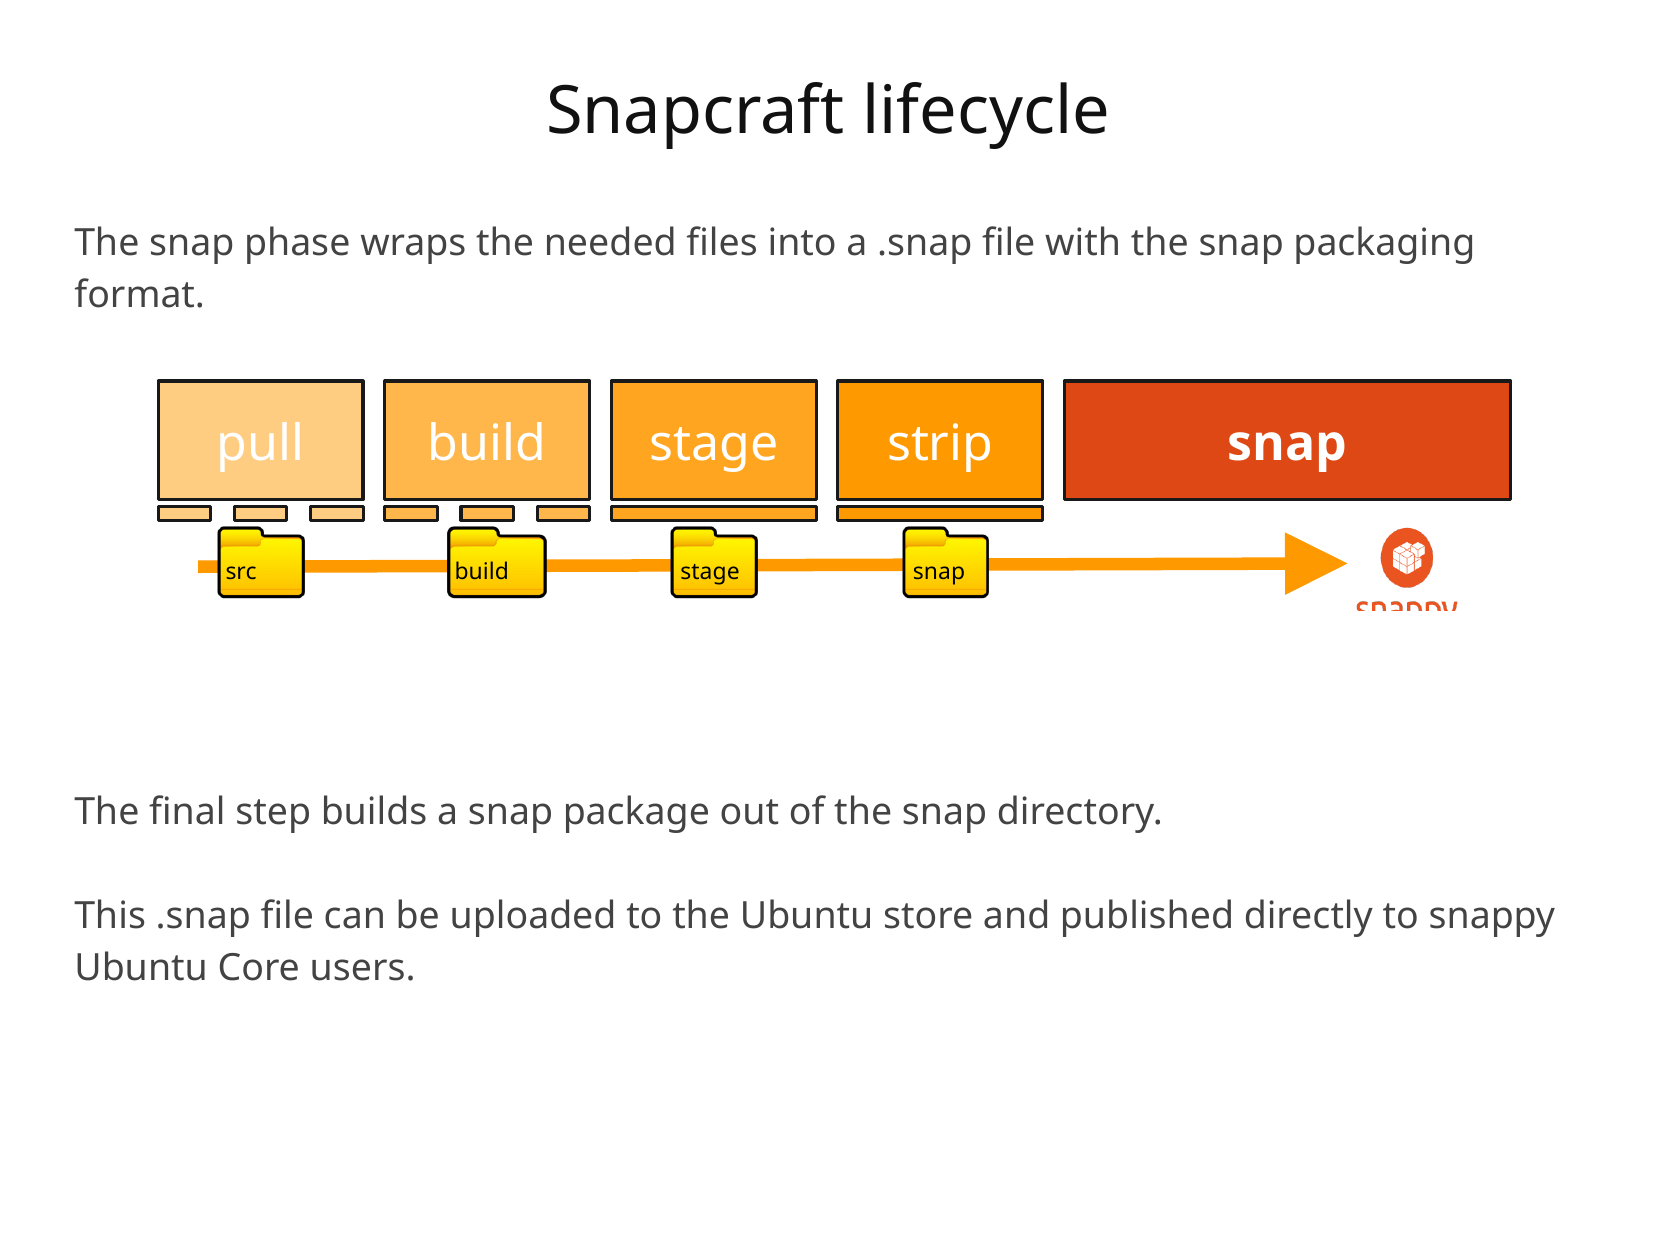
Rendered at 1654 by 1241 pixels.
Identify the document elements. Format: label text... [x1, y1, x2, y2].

text_box Snapcraft lifecycle [38, 74, 1618, 172]
text_box strip [837, 380, 1043, 500]
text_box snap [1064, 380, 1511, 500]
text_box [537, 506, 590, 521]
text_box stage [665, 541, 775, 584]
text_box snap [897, 541, 989, 584]
text_box [158, 506, 211, 521]
text_box stage [611, 380, 817, 500]
text_box src [210, 541, 302, 584]
picture [215, 517, 307, 608]
text_box build [439, 541, 544, 584]
picture [668, 521, 760, 541]
picture [444, 517, 549, 608]
text_box [310, 506, 364, 521]
text_box [234, 506, 287, 521]
text_box [384, 506, 438, 521]
picture [1356, 513, 1460, 611]
picture [668, 584, 760, 608]
text_box build [384, 380, 590, 500]
text_box pull [158, 380, 364, 500]
text_box [611, 506, 817, 521]
text_box [837, 506, 1043, 521]
picture [900, 521, 991, 608]
text_box The snap phase wraps the needed files into a .snap file with the snap packaging format. The final step builds a snap package out of the snap directory. This .snap file can be uploaded to the Ubuntu store and published directly to snappy Ubuntu Core users. [74, 211, 1587, 331]
text_box [460, 506, 514, 521]
